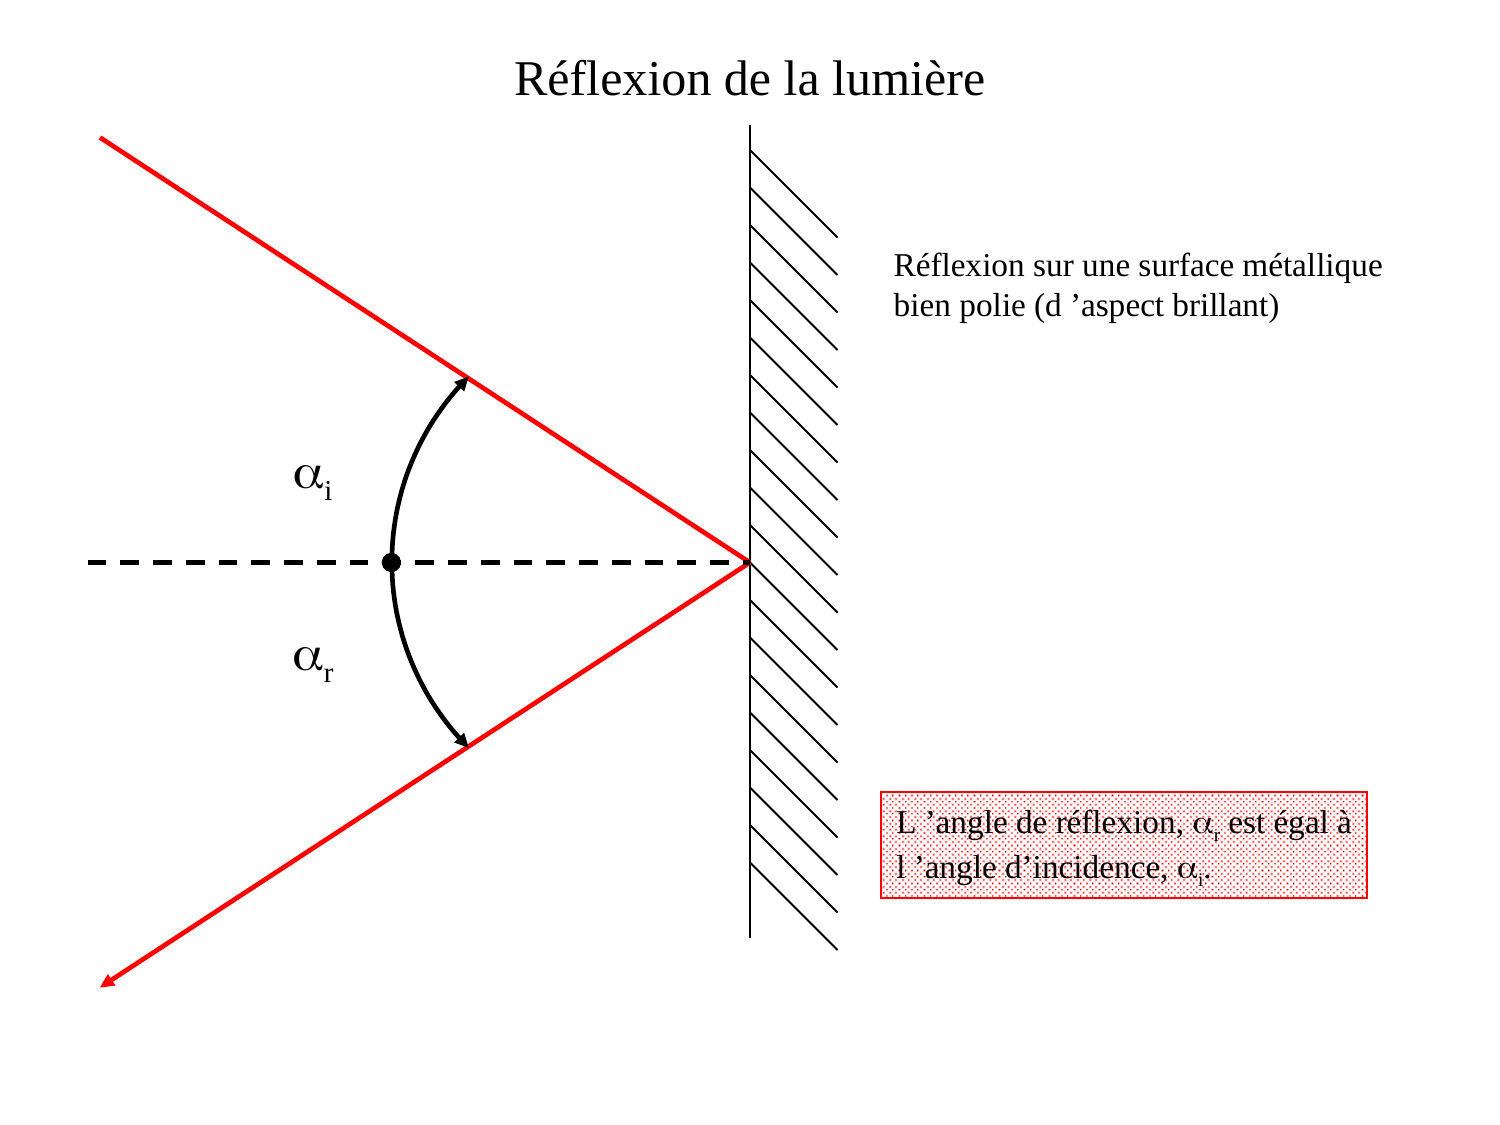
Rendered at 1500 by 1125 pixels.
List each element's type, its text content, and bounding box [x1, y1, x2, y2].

text_box r [277, 612, 349, 697]
text_box L ’angle de réflexion, r est égal à l ’angle d’incidence, i. [881, 792, 1368, 899]
text_box Réflexion sur une surface métallique bien polie (d ’aspect brillant) [878, 235, 1399, 331]
text_box i [278, 430, 348, 515]
text_box Réflexion de la lumière [499, 37, 1001, 113]
